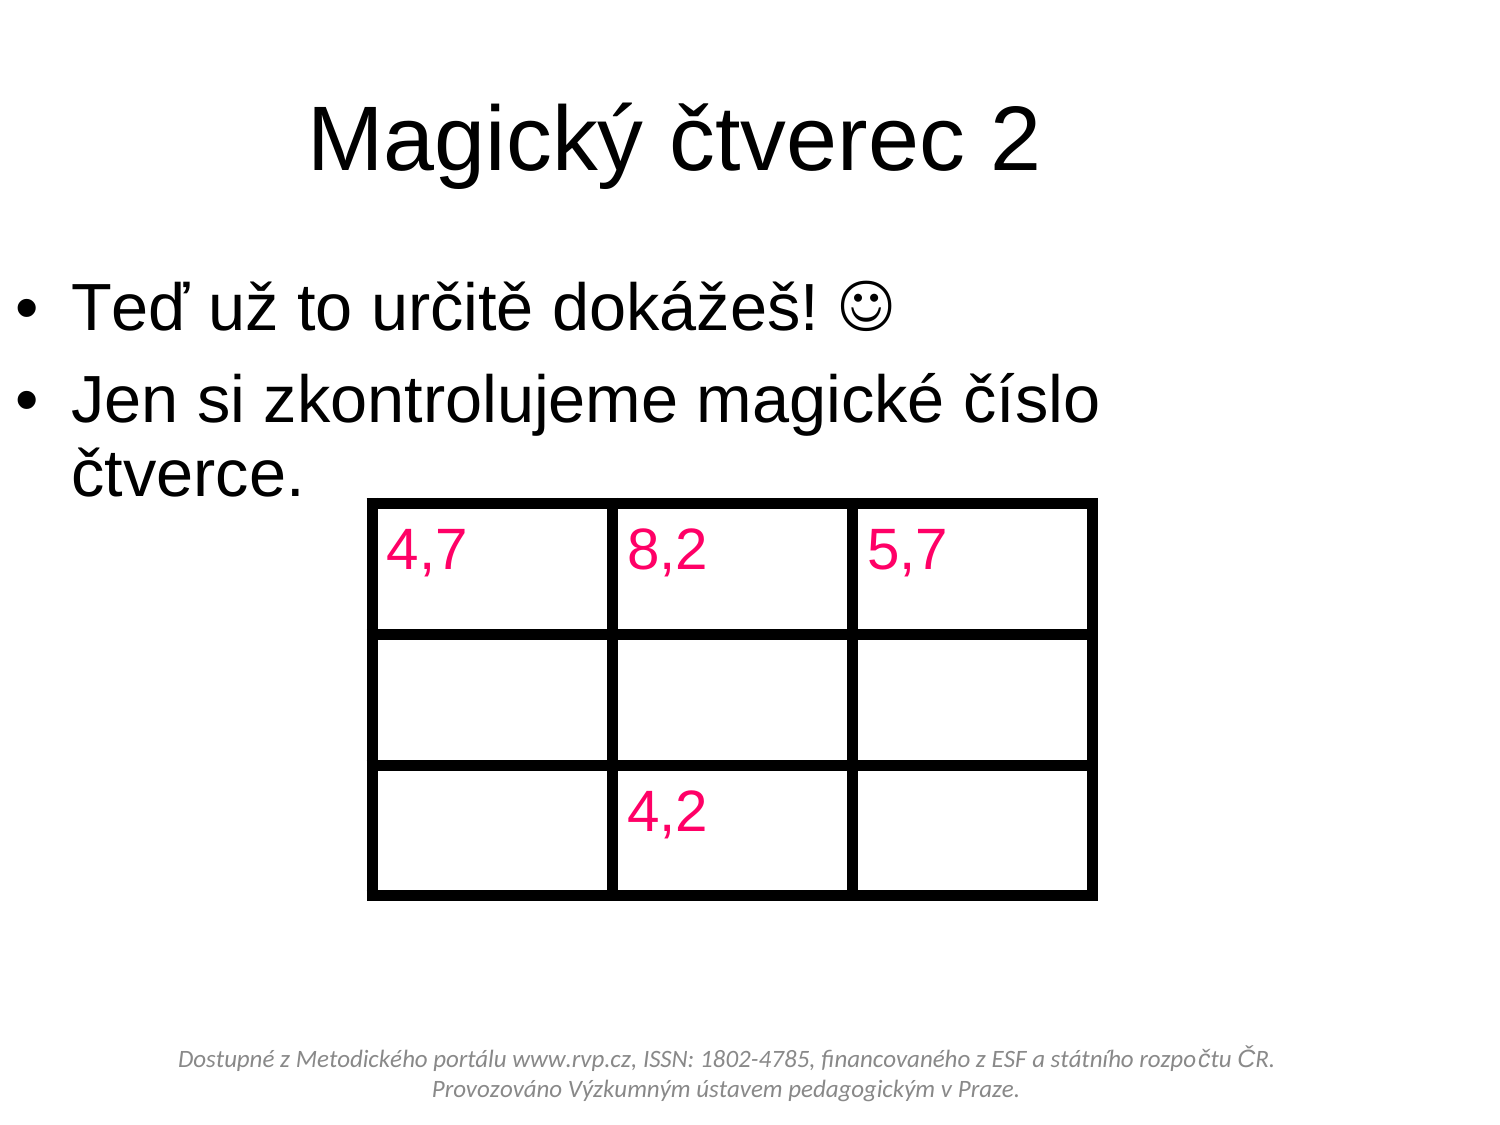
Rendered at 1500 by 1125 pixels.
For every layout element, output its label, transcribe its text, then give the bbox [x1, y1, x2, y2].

table_header 8,2 [618, 509, 847, 629]
table_header 4,7 [378, 509, 607, 629]
table_header 5,7 [858, 509, 1087, 629]
table_cell [378, 640, 607, 760]
list Teď už to určitě dokážeš!  Jen si zkontrolujeme magické číslo čtverce. [0, 262, 1351, 1006]
text_box Dostupné z Metodického portálu www.rvp.cz, ISSN: 1802-4785, financovaného z ESF a státního rozpočtu ČR. Provozováno Výzkumným ústavem pedagogickým v Praze. [105, 1042, 1348, 1103]
table_cell 4,2 [618, 771, 847, 890]
table_cell [858, 640, 1087, 760]
title Magický čtverec 2 [0, 45, 1351, 233]
table_cell [378, 771, 607, 890]
table_cell [618, 640, 847, 760]
table_cell [858, 771, 1087, 890]
